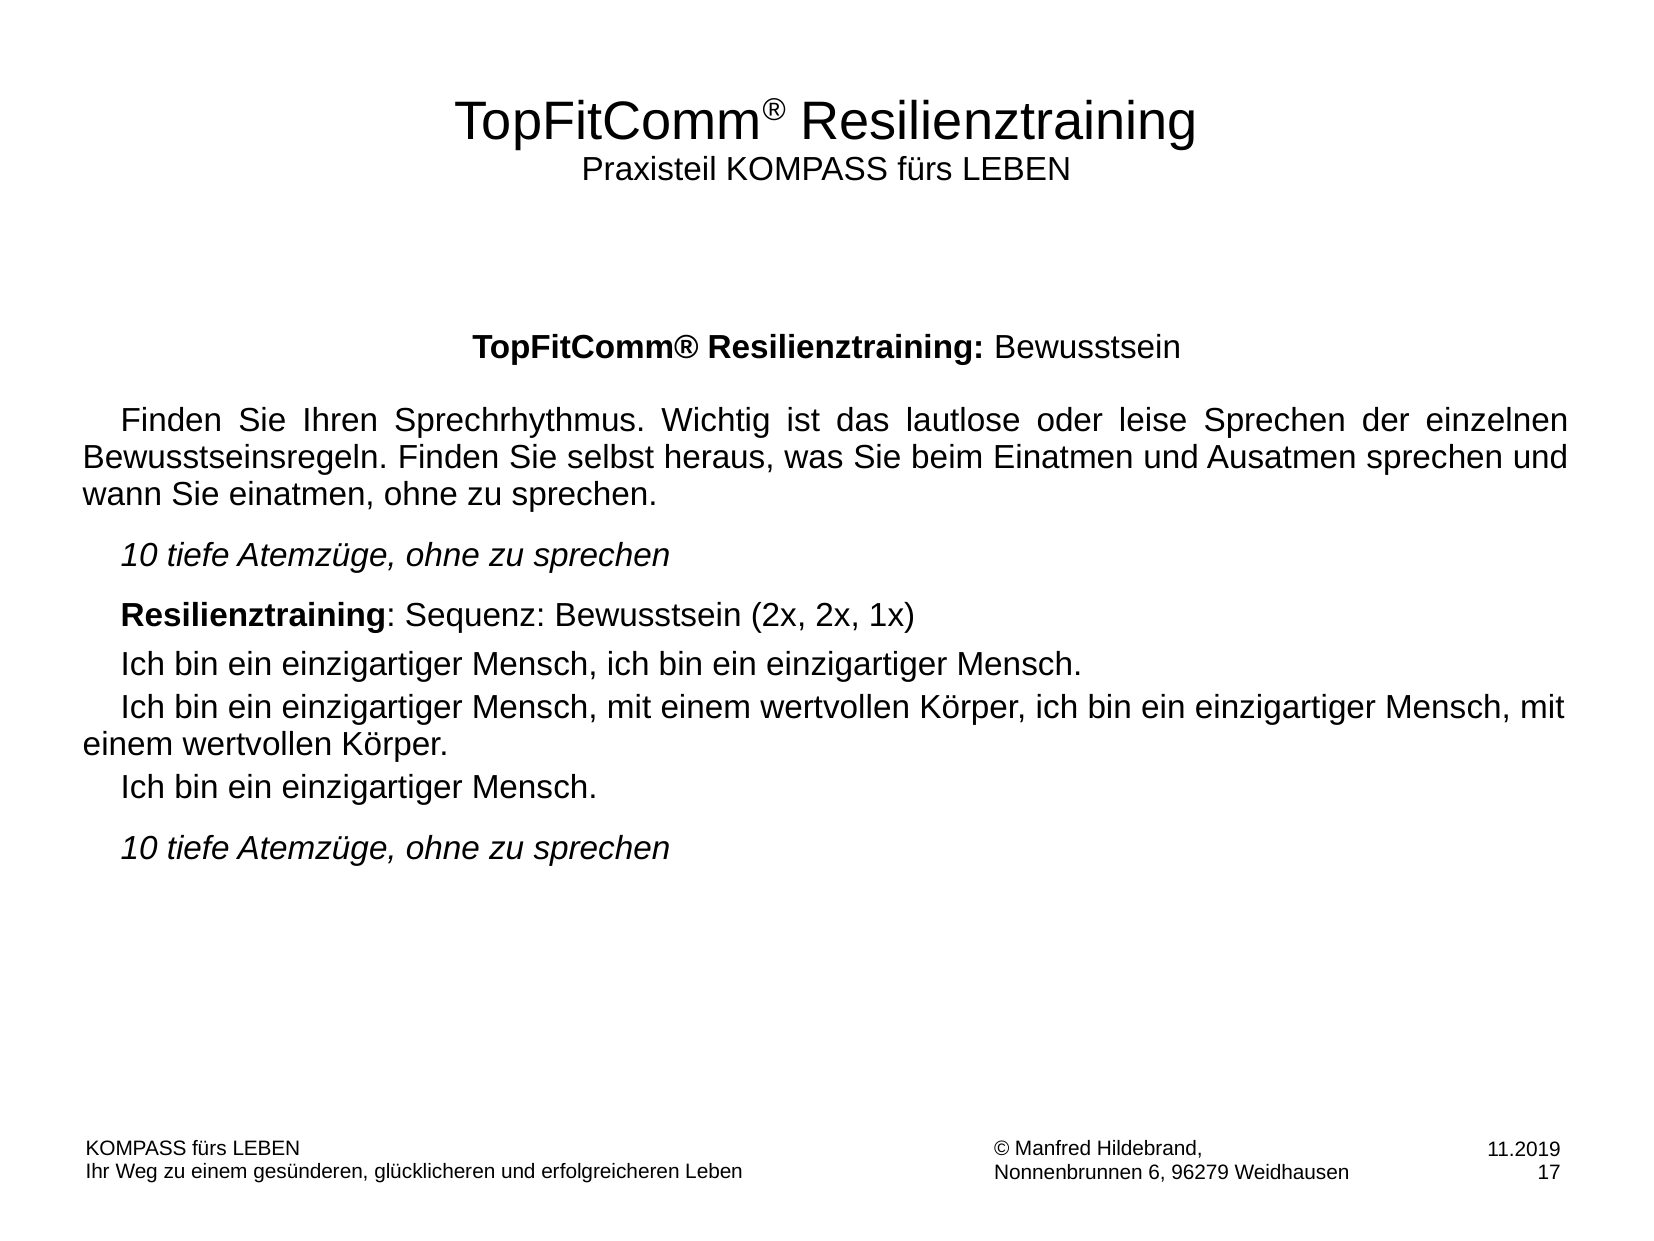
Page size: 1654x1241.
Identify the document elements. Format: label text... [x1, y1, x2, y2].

text_box KOMPASS fürs LEBEN Ihr Weg zu einem gesünderen, glücklicheren und erfolgreicheren Leben [70, 1117, 964, 1202]
text_box 11.2019 17 [1405, 1118, 1576, 1203]
list TopFitComm® Resilienztraining: Bewusstsein Finden Sie Ihren Sprechrhythmus. Wichtig ist das lautlose oder leise Sprechen der einzelnen Bewusstseinsregeln. Finden Sie selbst heraus, was Sie beim Einatmen und Ausatmen sprechen und wann Sie einatmen, ohne zu sprechen. 10 tiefe Atemzüge, ohne zu sprechen Resilienztraining: Sequenz: Bewusstsein (2x, 2x, 1x) Ich bin ein einzigartiger Mensch, ich bin ein einzigartiger Mensch. Ich bin ein einzigartiger Mensch, mit einem wertvollen Körper, ich bin ein einzigartiger Mensch, mit einem wertvollen Körper. Ich bin ein einzigartiger Mensch. 10 tiefe Atemzüge, ohne zu sprechen [82, 256, 1571, 1118]
text_box © Manfred Hildebrand, Nonnenbrunnen 6, 96279 Weidhausen [979, 1118, 1389, 1203]
title TopFitComm® Resilienztraining Praxisteil KOMPASS fürs LEBEN [82, 49, 1571, 256]
